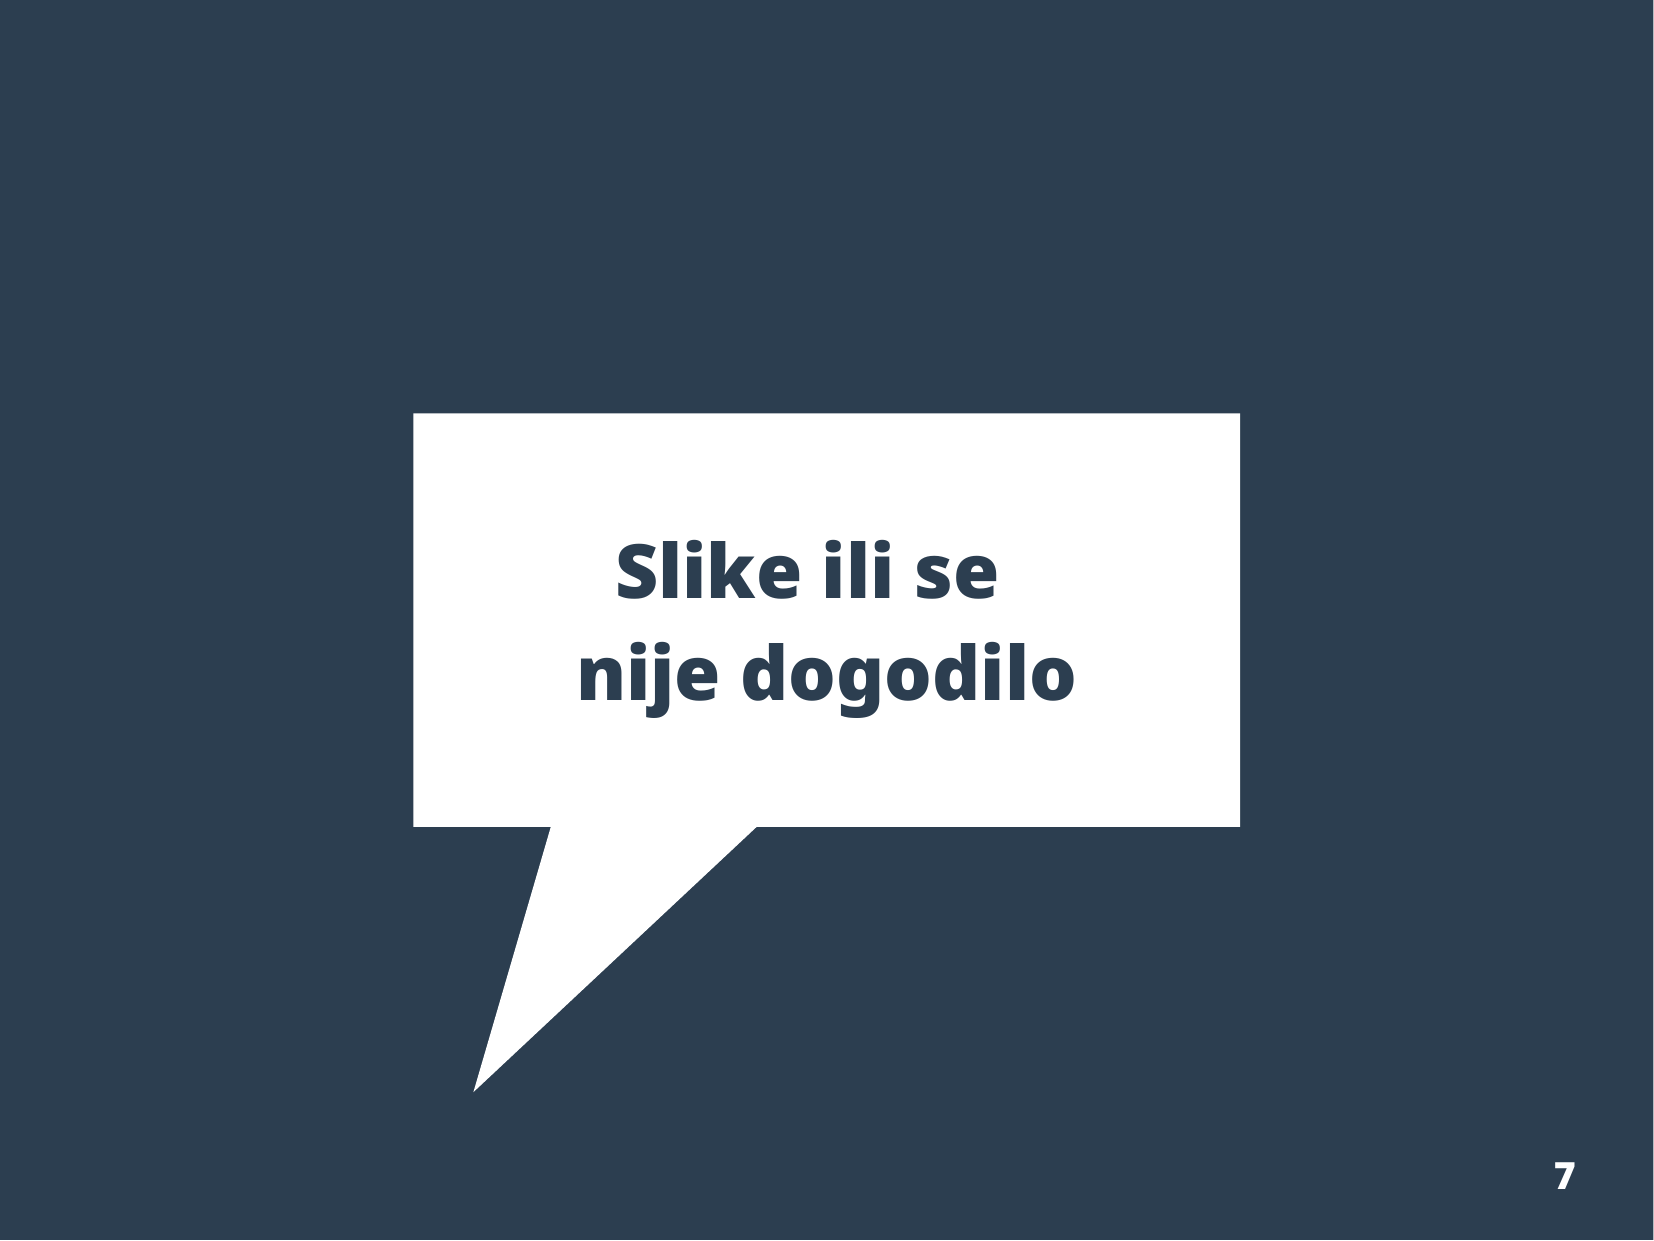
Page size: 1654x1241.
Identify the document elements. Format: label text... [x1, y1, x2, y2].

title Slike ili se nije dogodilo [442, 442, 1211, 798]
